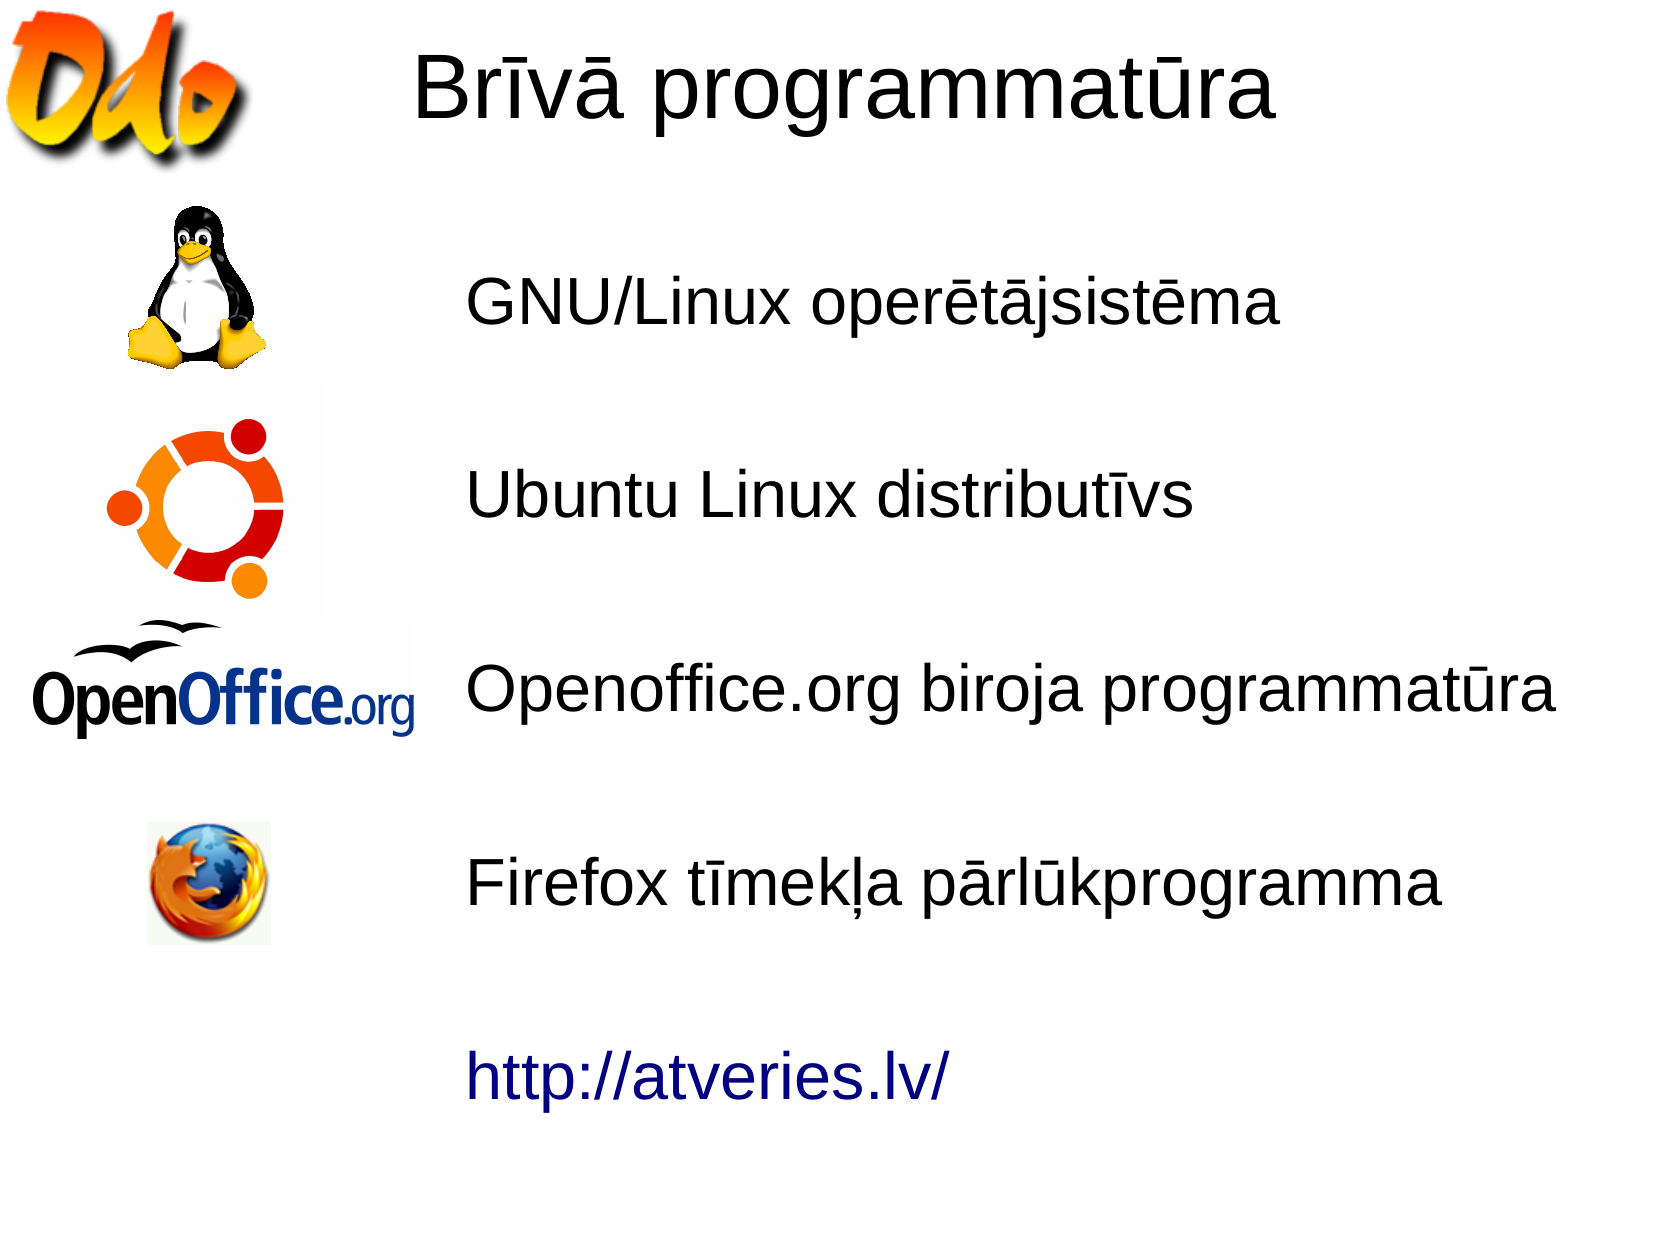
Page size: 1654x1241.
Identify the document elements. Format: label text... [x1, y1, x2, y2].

picture [147, 821, 271, 945]
title Brīvā programmatūra [70, 39, 1619, 142]
picture [5, 6, 263, 178]
list GNU/Linux operētājsistēma Ubuntu Linux distributīvs Openoffice.org biroja programmatūra Firefox tīmekļa pārlūkprogramma http://atveries.lv/ [409, 265, 1625, 1152]
picture [118, 206, 266, 380]
picture [33, 383, 414, 739]
